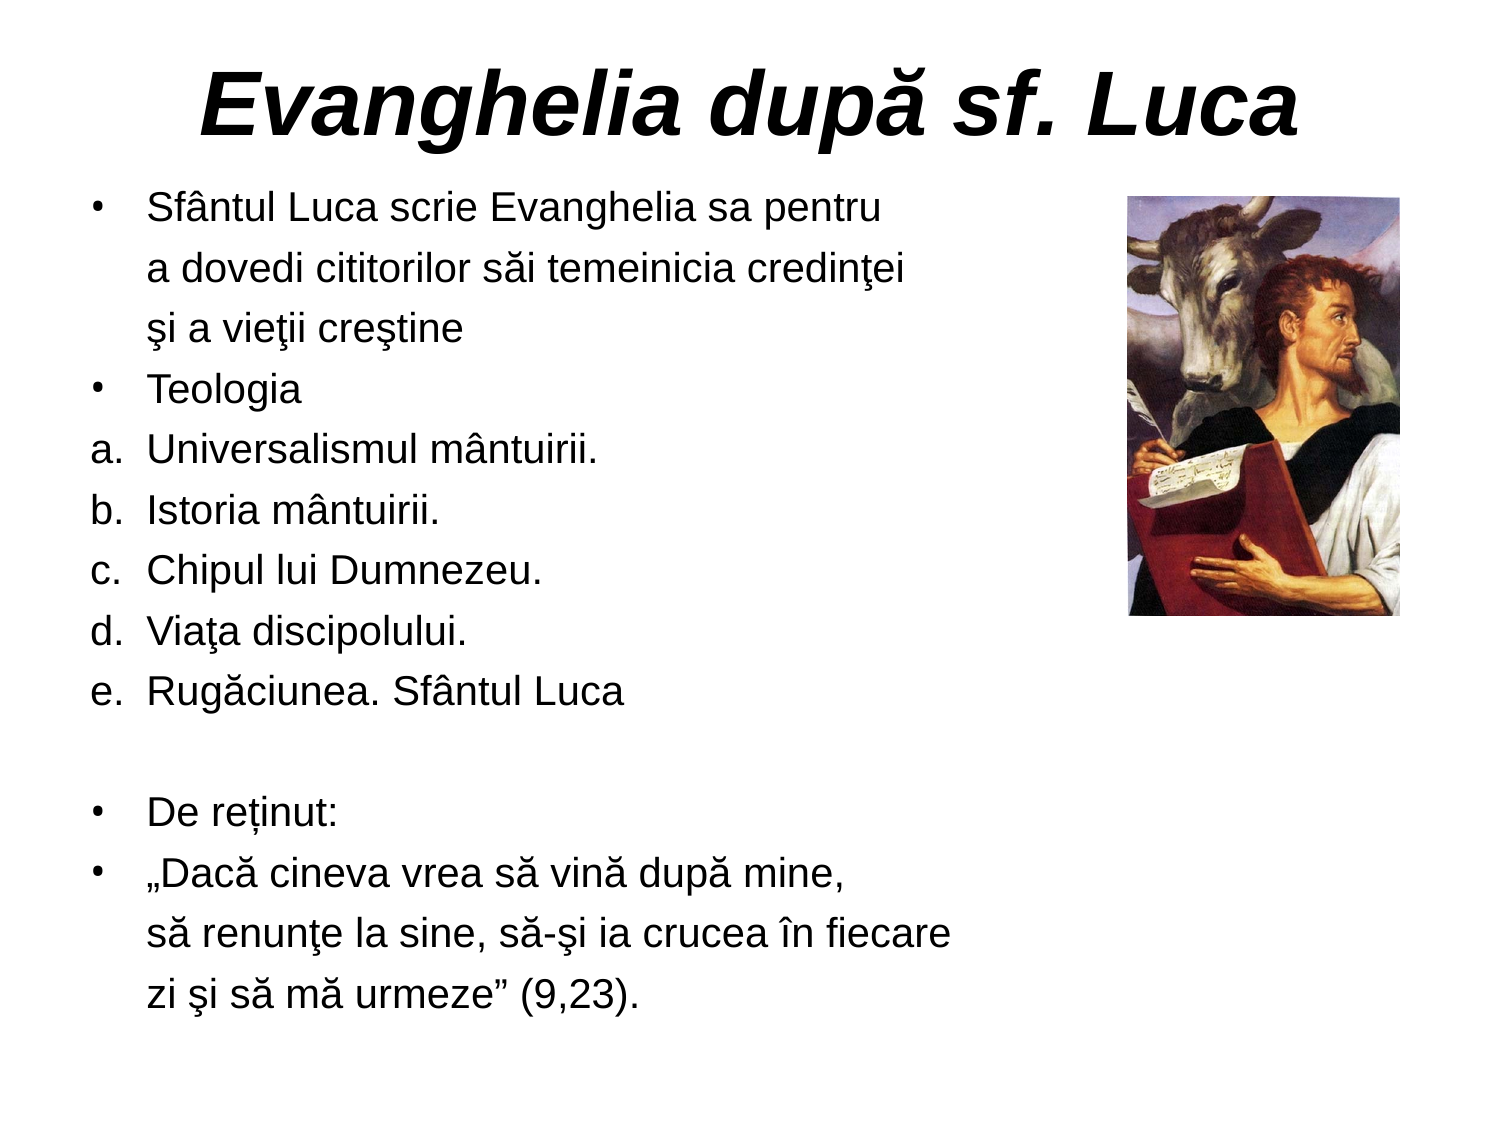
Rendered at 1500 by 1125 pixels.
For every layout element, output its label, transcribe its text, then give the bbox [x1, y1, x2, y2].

picture [1127, 196, 1400, 616]
list Sfântul Luca scrie Evanghelia sa pentru a dovedi cititorilor săi temeinicia credinţei şi a vieţii creştine Teologia Universalismul mântuirii. Istoria mântuirii. Chipul lui Dumnezeu. Viaţa discipolului. Rugăciunea. Sfântul Luca De reținut: „Dacă cineva vrea să vină după mine, să renunţe la sine, să-şi ia crucea în fiecare zi şi să mă urmeze” (9,23). [75, 172, 1426, 1095]
title Evanghelia după sf. Luca [75, 24, 1426, 172]
